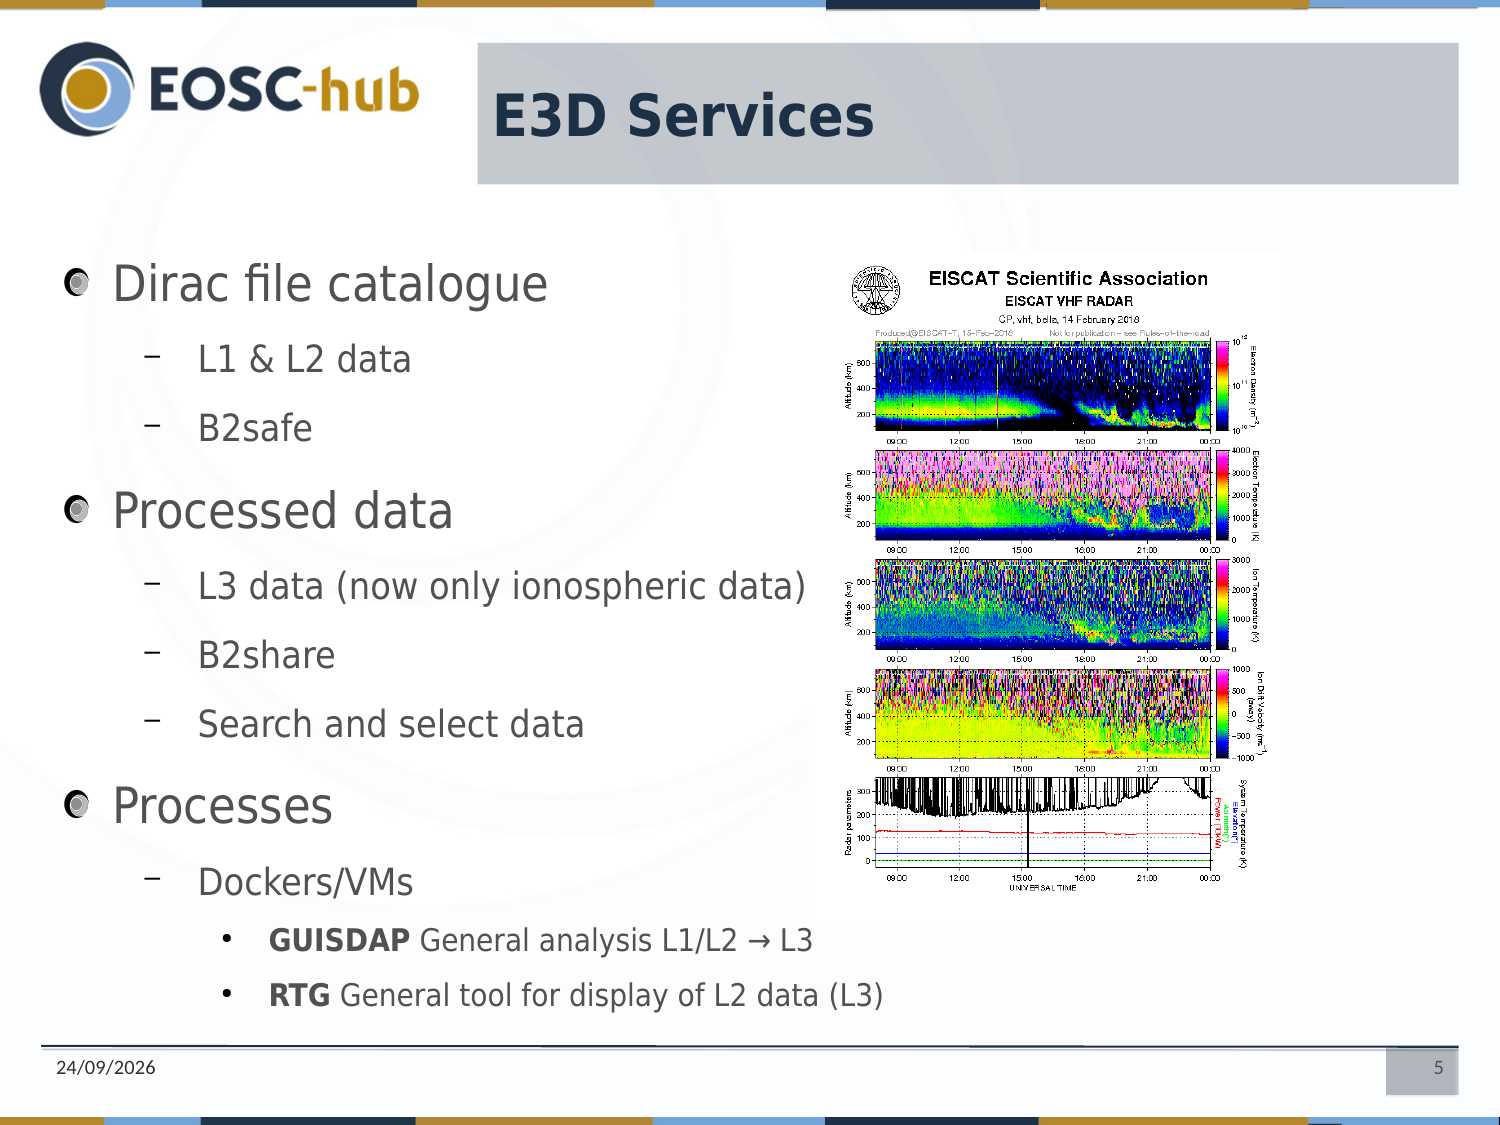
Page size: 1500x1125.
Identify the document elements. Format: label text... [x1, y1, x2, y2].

list Dirac file catalogue L1 & L2 data B2safe Processed data L3 data (now only ionospheric data) B2share Search and select data Processes Dockers/VMs GUISDAP General analysis L1/L2 → L3 RTG General tool for display of L2 data (L3) [41, 244, 1459, 1041]
picture [0, 0, 1500, 1125]
slide_number 09/05/2019 [41, 1046, 392, 1094]
list E3D Services [477, 42, 1459, 185]
slide_number <number> [1074, 1046, 1459, 1094]
